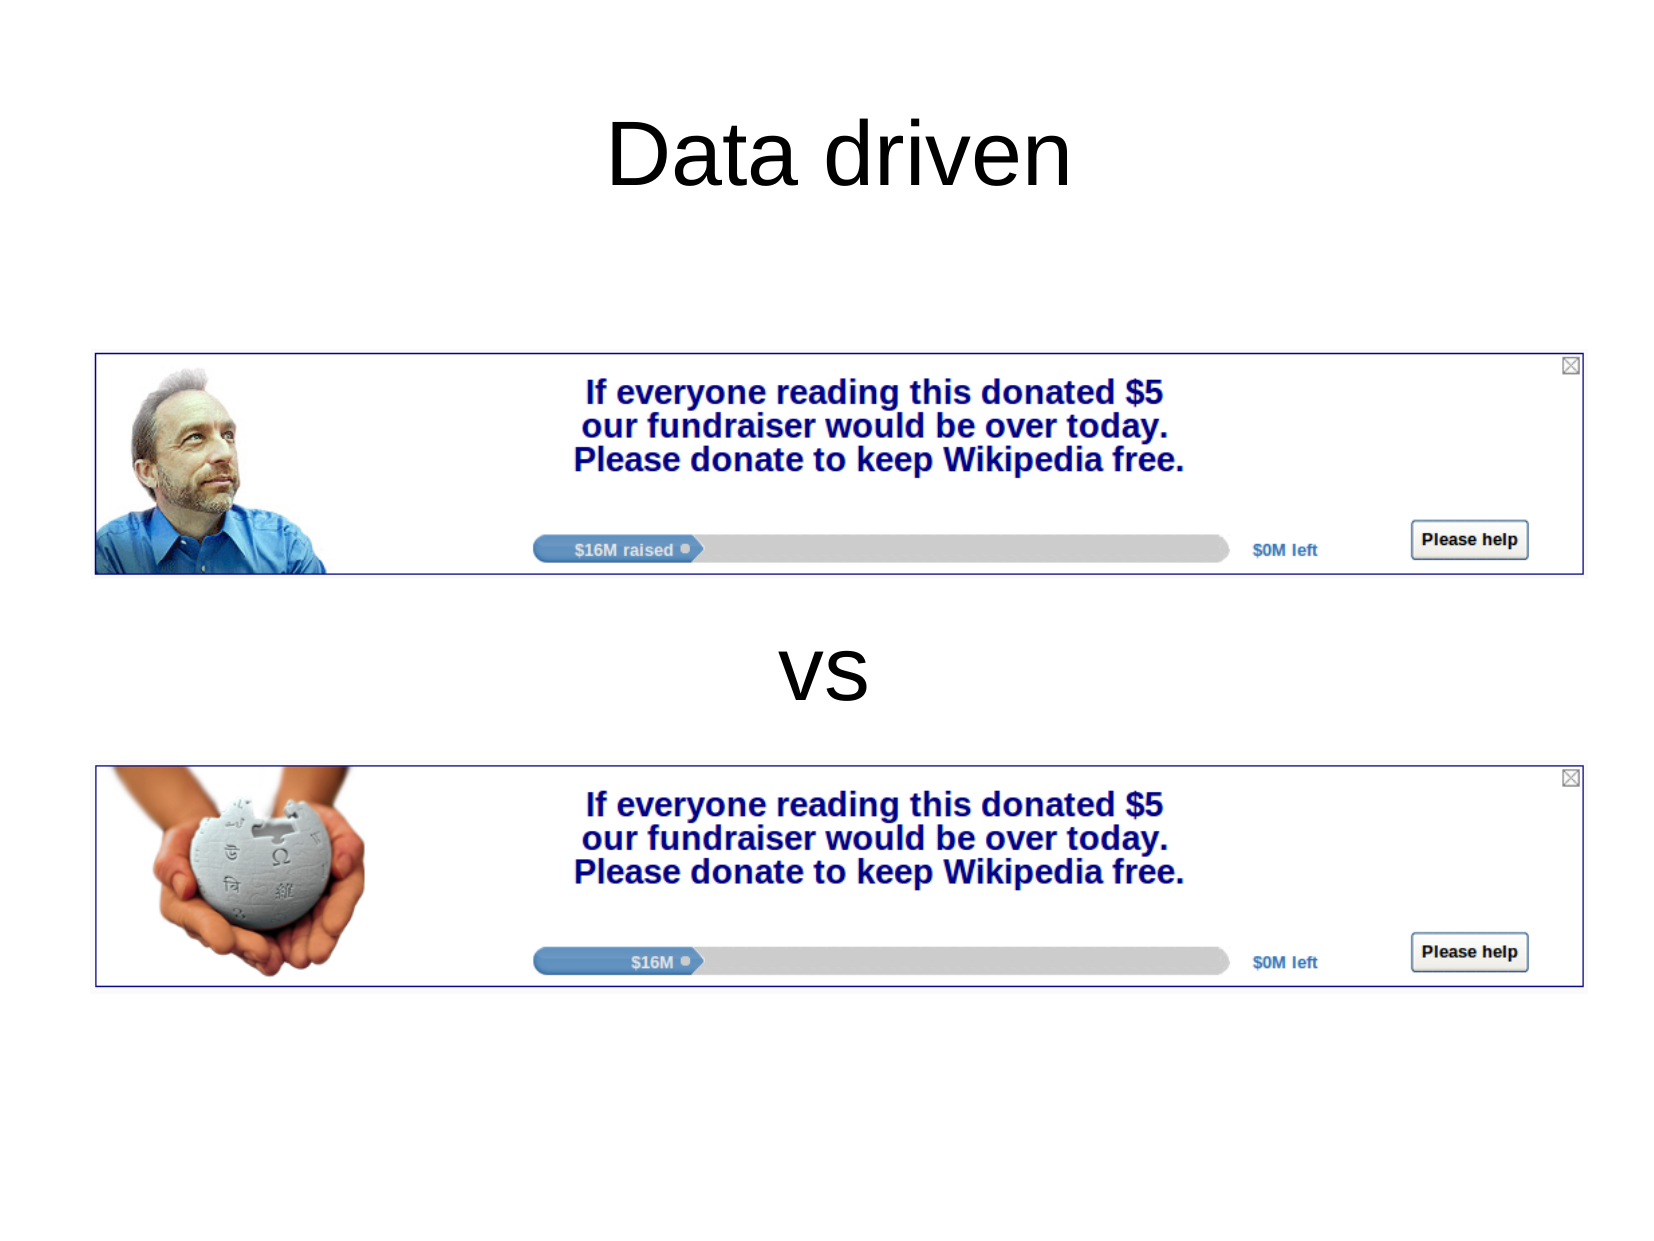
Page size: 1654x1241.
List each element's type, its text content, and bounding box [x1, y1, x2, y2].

text_box vs [763, 610, 886, 728]
picture [90, 760, 1588, 994]
text_box Data driven [590, 94, 1089, 213]
picture [91, 349, 1588, 579]
